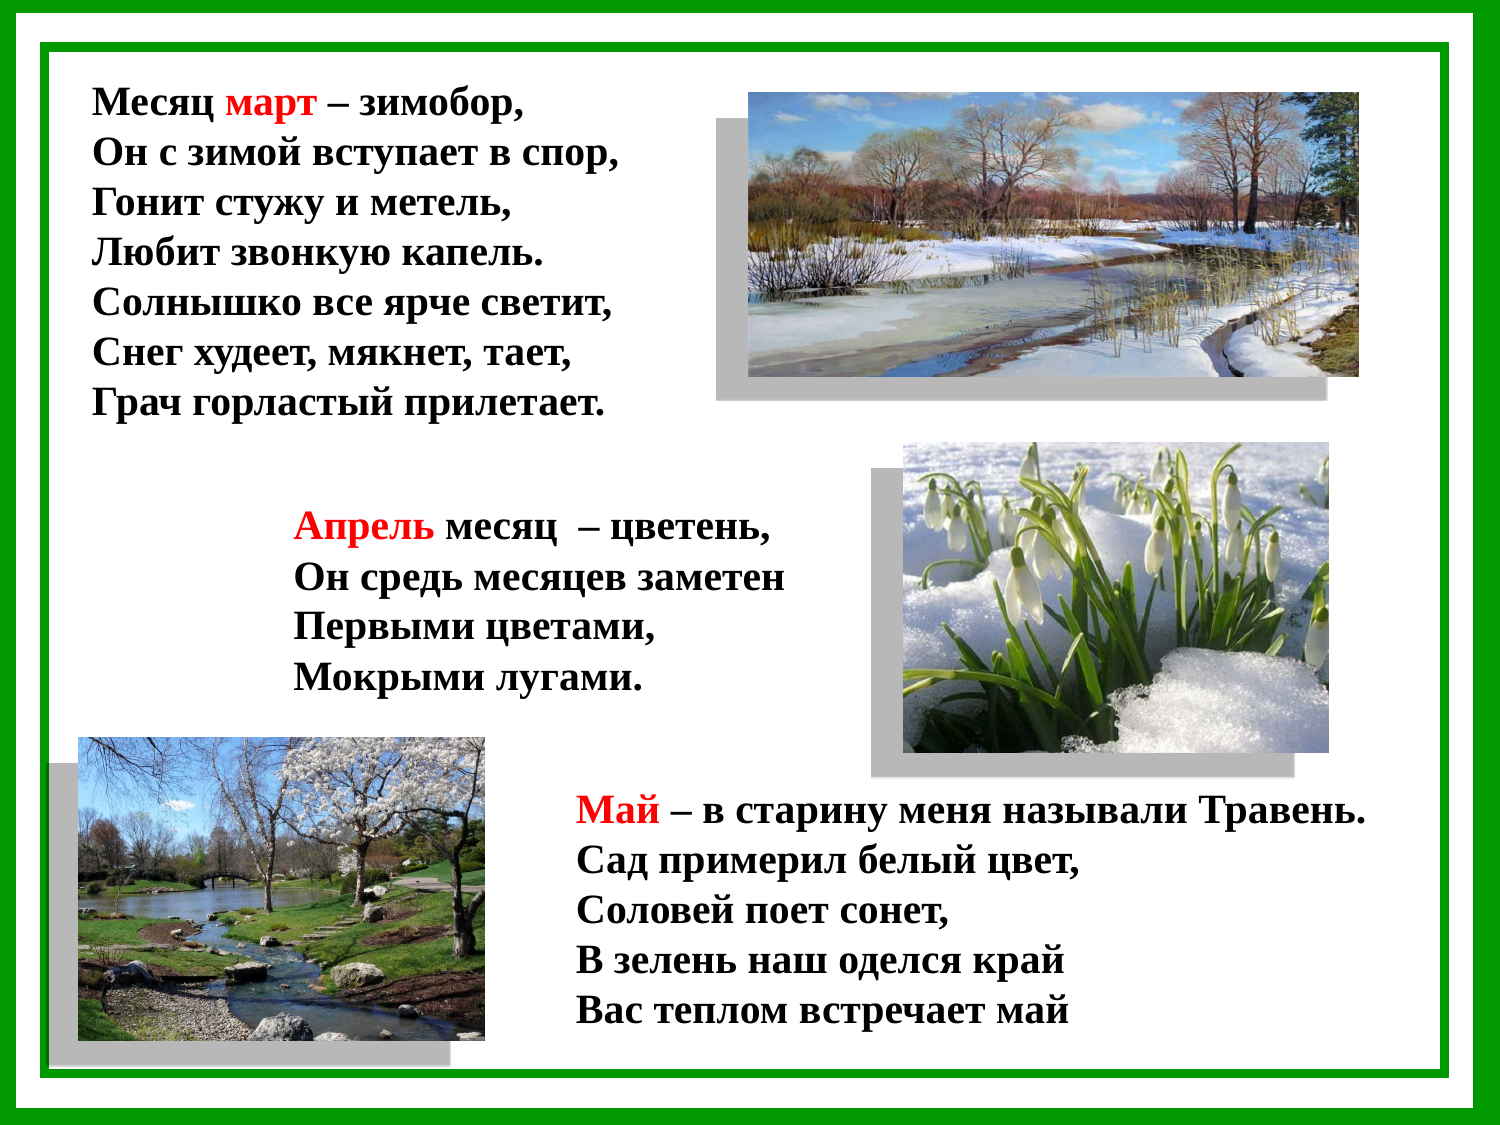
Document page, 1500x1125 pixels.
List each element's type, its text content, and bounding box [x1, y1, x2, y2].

picture [78, 737, 485, 1041]
text_box Май – в старину меня называли Травень. Сад примерил белый цвет, Соловей поет сонет, В зелень наш оделся край Вас теплом встречает май [561, 774, 1423, 1039]
text_box Месяц март – зимобор, Он с зимой вступает в спор, Гонит стужу и метель, Любит звонкую капель. Солнышко все ярче светит, Снег худеет, мякнет, тает, Грач горластый прилетает. [77, 66, 827, 432]
picture [903, 442, 1329, 753]
picture [748, 92, 1359, 377]
text_box Апрель месяц – цветень, Он средь месяцев заметен Первыми цветами, Мокрыми лугами. [278, 491, 844, 706]
